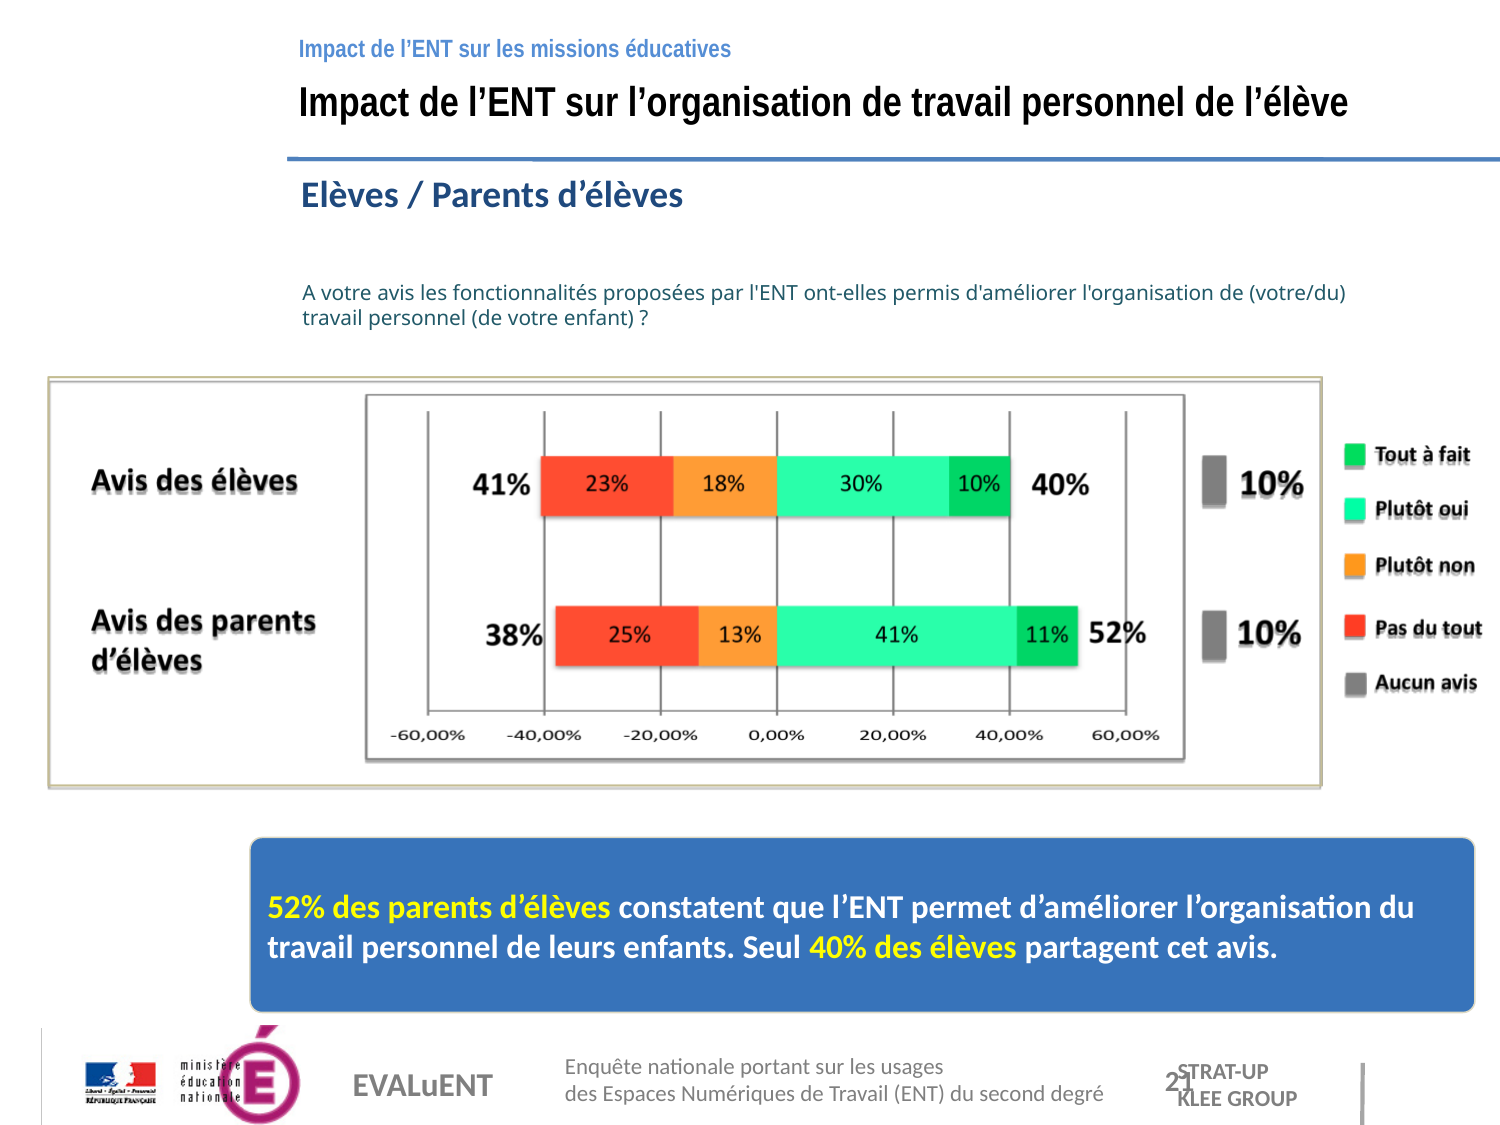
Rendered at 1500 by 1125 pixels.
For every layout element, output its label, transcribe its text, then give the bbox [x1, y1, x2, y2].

text_box [1074, 1050, 1426, 1110]
text_box A votre avis les fonctionnalités proposées par l'ENT ont-elles permis d'améliorer l'organisation de (votre/du) travail personnel (de votre enfant) ? [287, 271, 1375, 338]
text_box 52% des parents d’élèves constatent que l’ENT permet d’améliorer l’organisation du travail personnel de leurs enfants. Seul 40% des élèves partagent cet avis. [249, 837, 1475, 1013]
text_box Elèves / Parents d’élèves [286, 162, 702, 224]
text_box Impact de l’ENT sur les missions éducatives Impact de l’ENT sur l’organisation de travail personnel de l’élève [284, 25, 1455, 100]
picture [45, 375, 1500, 788]
